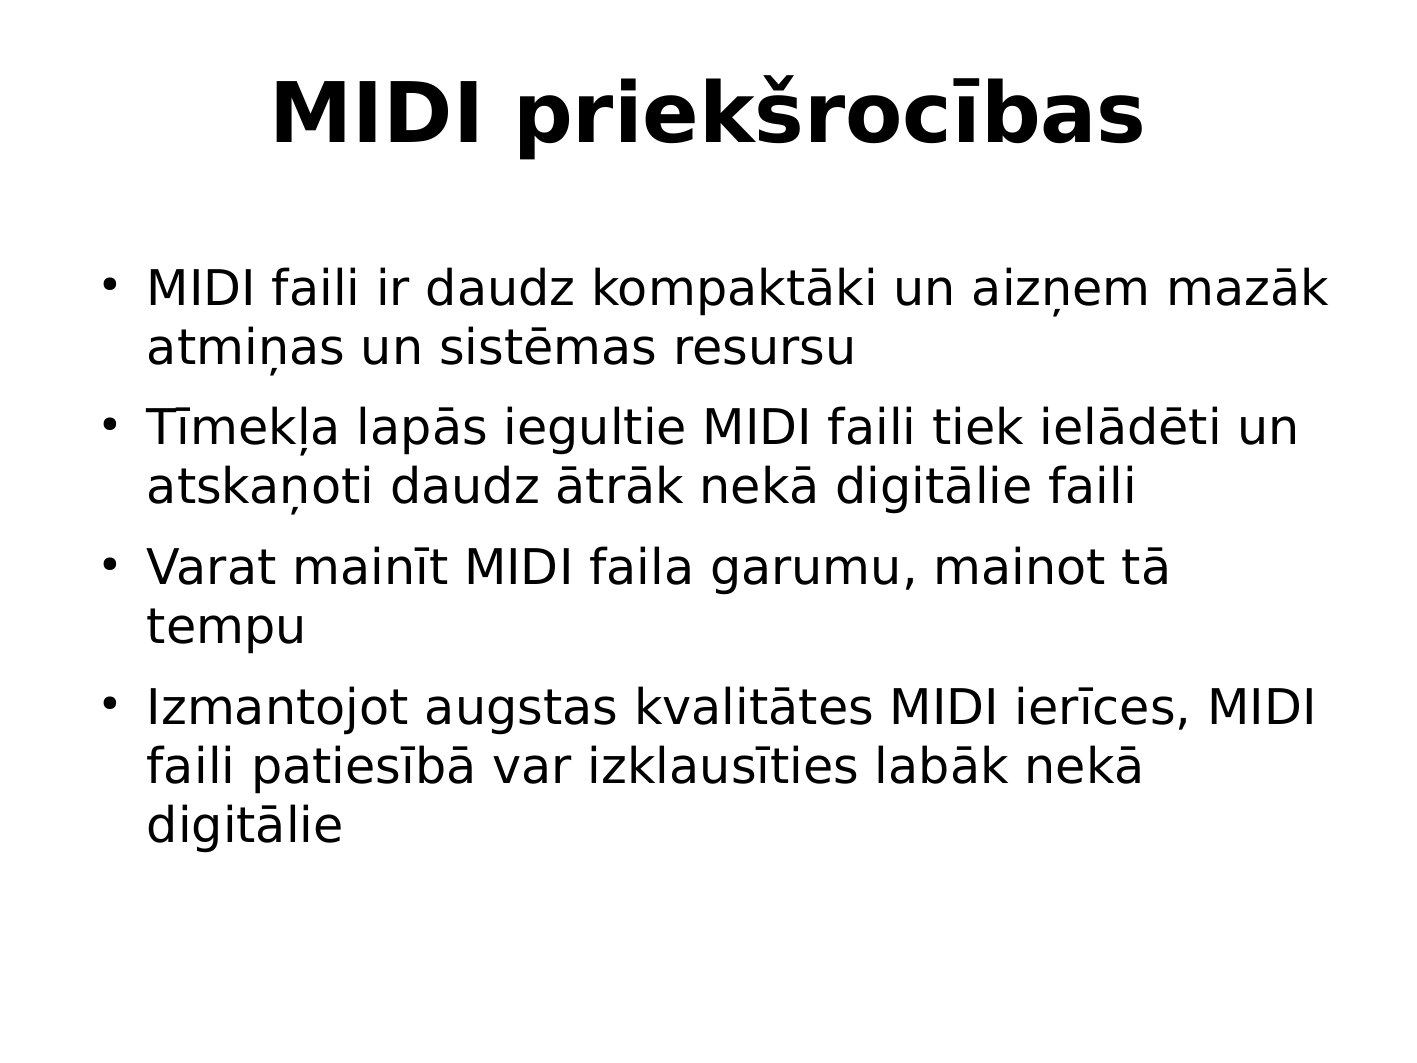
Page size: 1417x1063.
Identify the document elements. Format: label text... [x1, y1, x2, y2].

title MIDI priekšrocības [70, 42, 1346, 168]
list MIDI faili ir daudz kompaktāki un aizņem mazāk atmiņas un sistēmas resursu Tīmekļa lapās iegultie MIDI faili tiek ielādēti un atskaņoti daudz ātrāk nekā digitālie faili Varat mainīt MIDI faila garumu, mainot tā tempu Izmantojot augstas kvalitātes MIDI ierīces, MIDI faili patiesībā var izklausīties labāk nekā digitālie [70, 248, 1346, 865]
